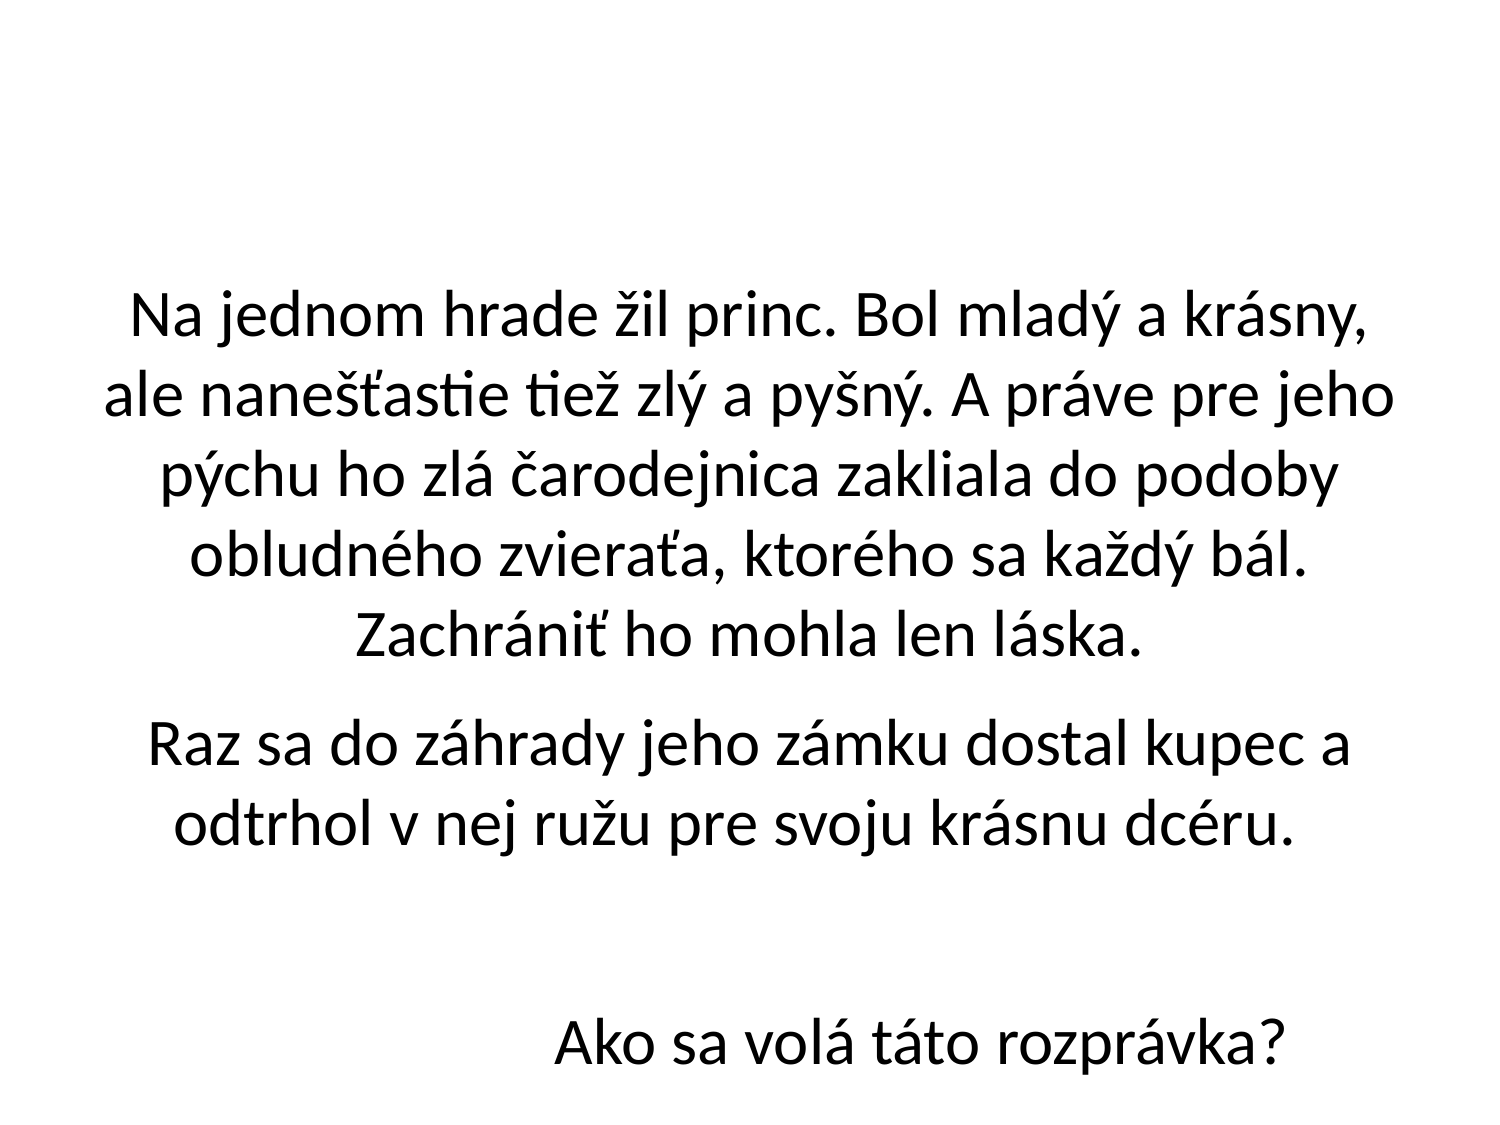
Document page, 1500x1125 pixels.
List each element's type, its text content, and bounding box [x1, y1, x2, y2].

list Na jednom hrade žil princ. Bol mladý a krásny, ale nanešťastie tiež zlý a pyšný. A práve pre jeho pýchu ho zlá čarodejnica zakliala do podoby obludného zvieraťa, ktorého sa každý bál. Zachrániť ho mohla len láska. Raz sa do záhrady jeho zámku dostal kupec a odtrhol v nej ružu pre svoju krásnu dcéru. Ako sa volá táto rozprávka? [75, 262, 1425, 1005]
